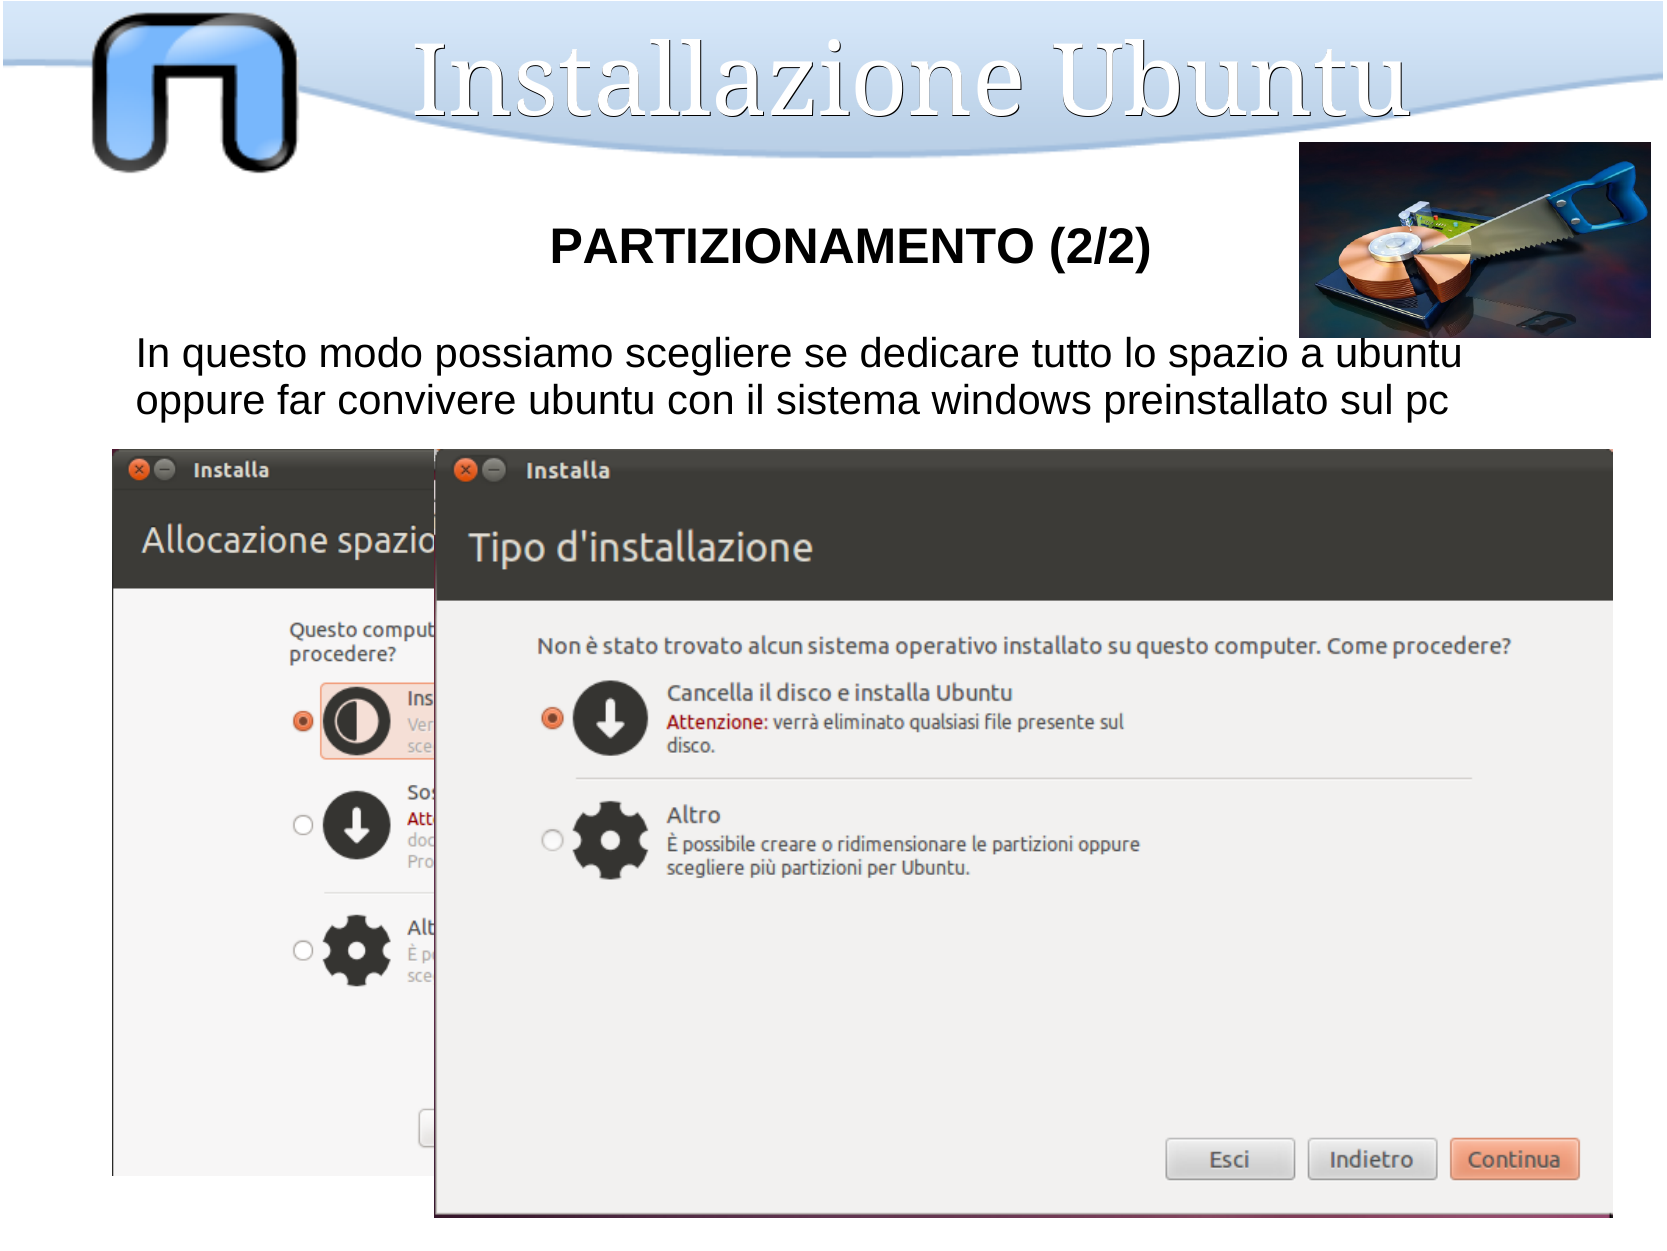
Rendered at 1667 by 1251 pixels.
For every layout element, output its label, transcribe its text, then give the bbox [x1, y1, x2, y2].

text_box PARTIZIONAMENTO (2/2) In questo modo possiamo scegliere se dedicare tutto lo spazio a ubuntu oppure far convivere ubuntu con il sistema windows preinstallato sul pc [129, 208, 1573, 448]
text_box Installazione Ubuntu [397, 0, 1433, 208]
picture [0, 0, 1667, 1251]
